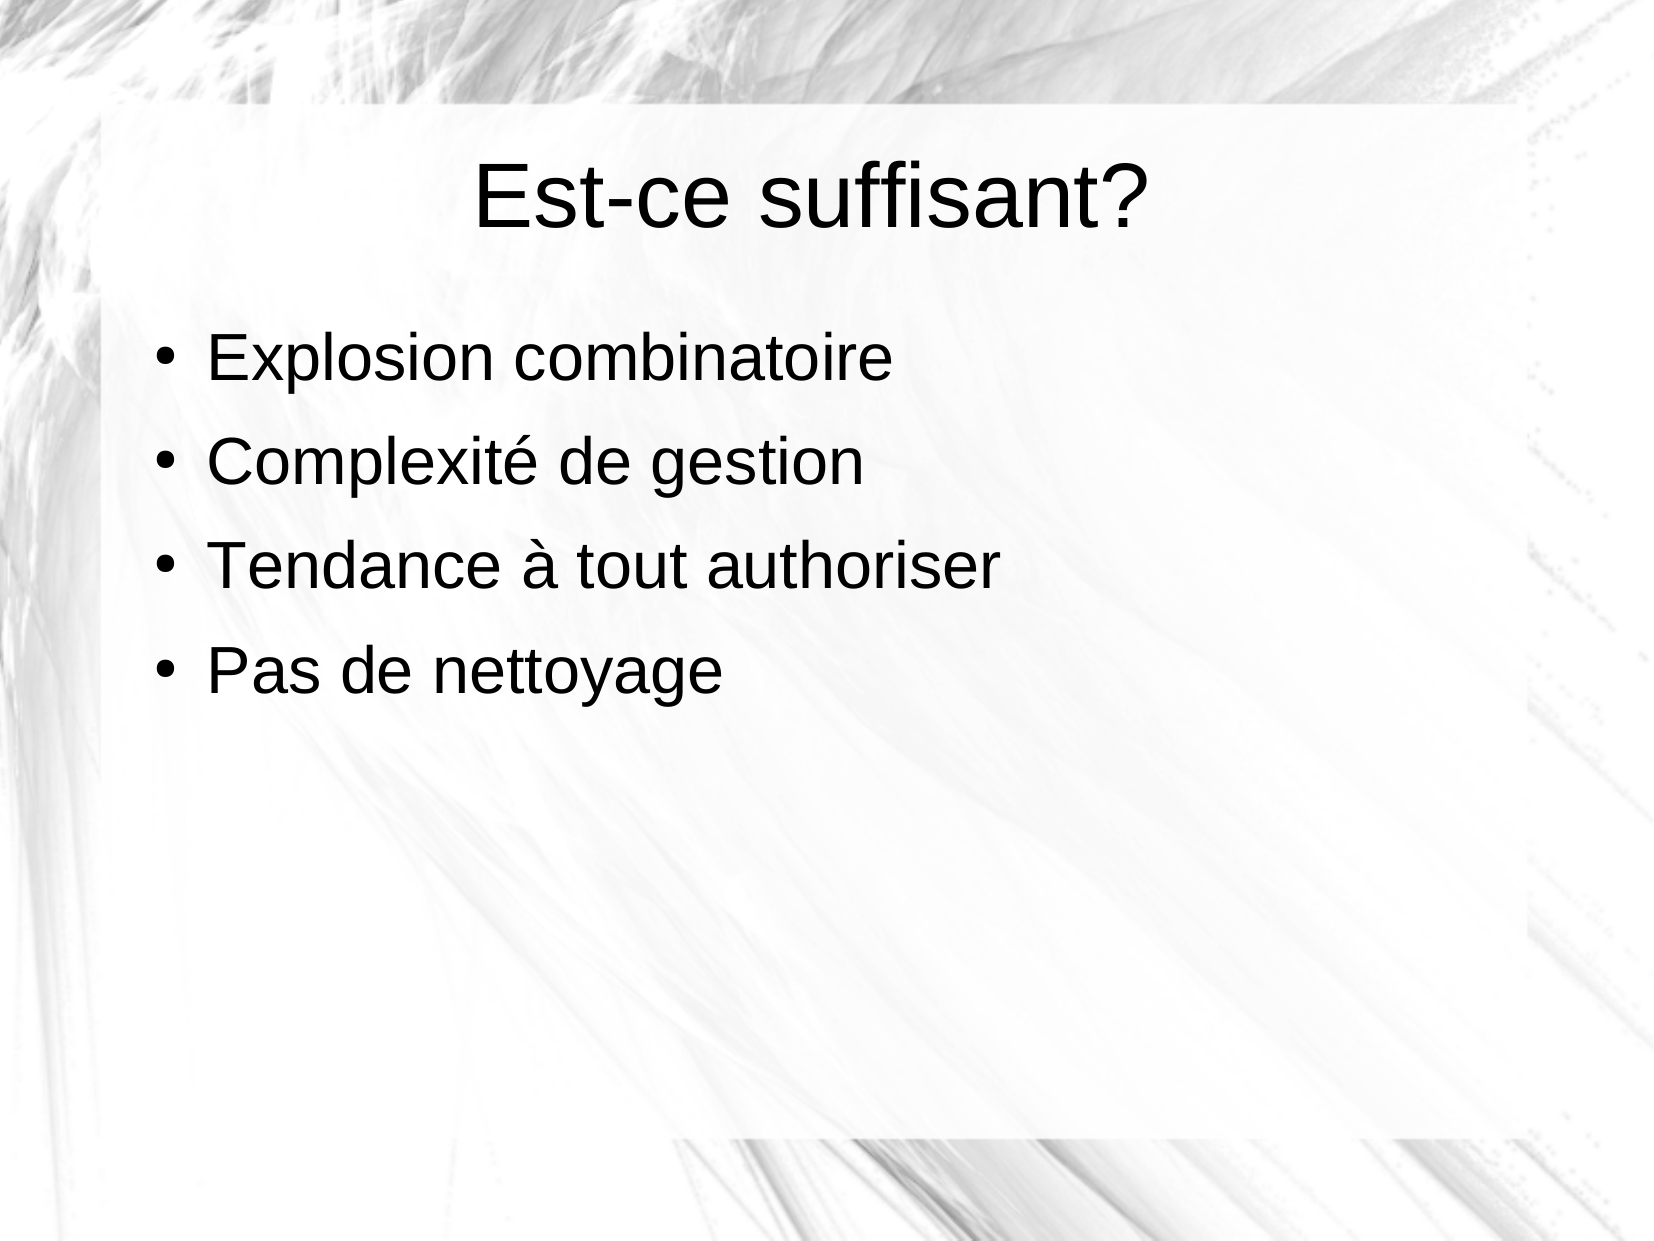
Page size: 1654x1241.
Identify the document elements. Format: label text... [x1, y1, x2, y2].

list Explosion combinatoire Complexité de gestion Tendance à tout authoriser Pas de nettoyage [118, 319, 1571, 931]
title Est-ce suffisant? [118, 119, 1506, 273]
picture [0, 0, 1654, 1241]
